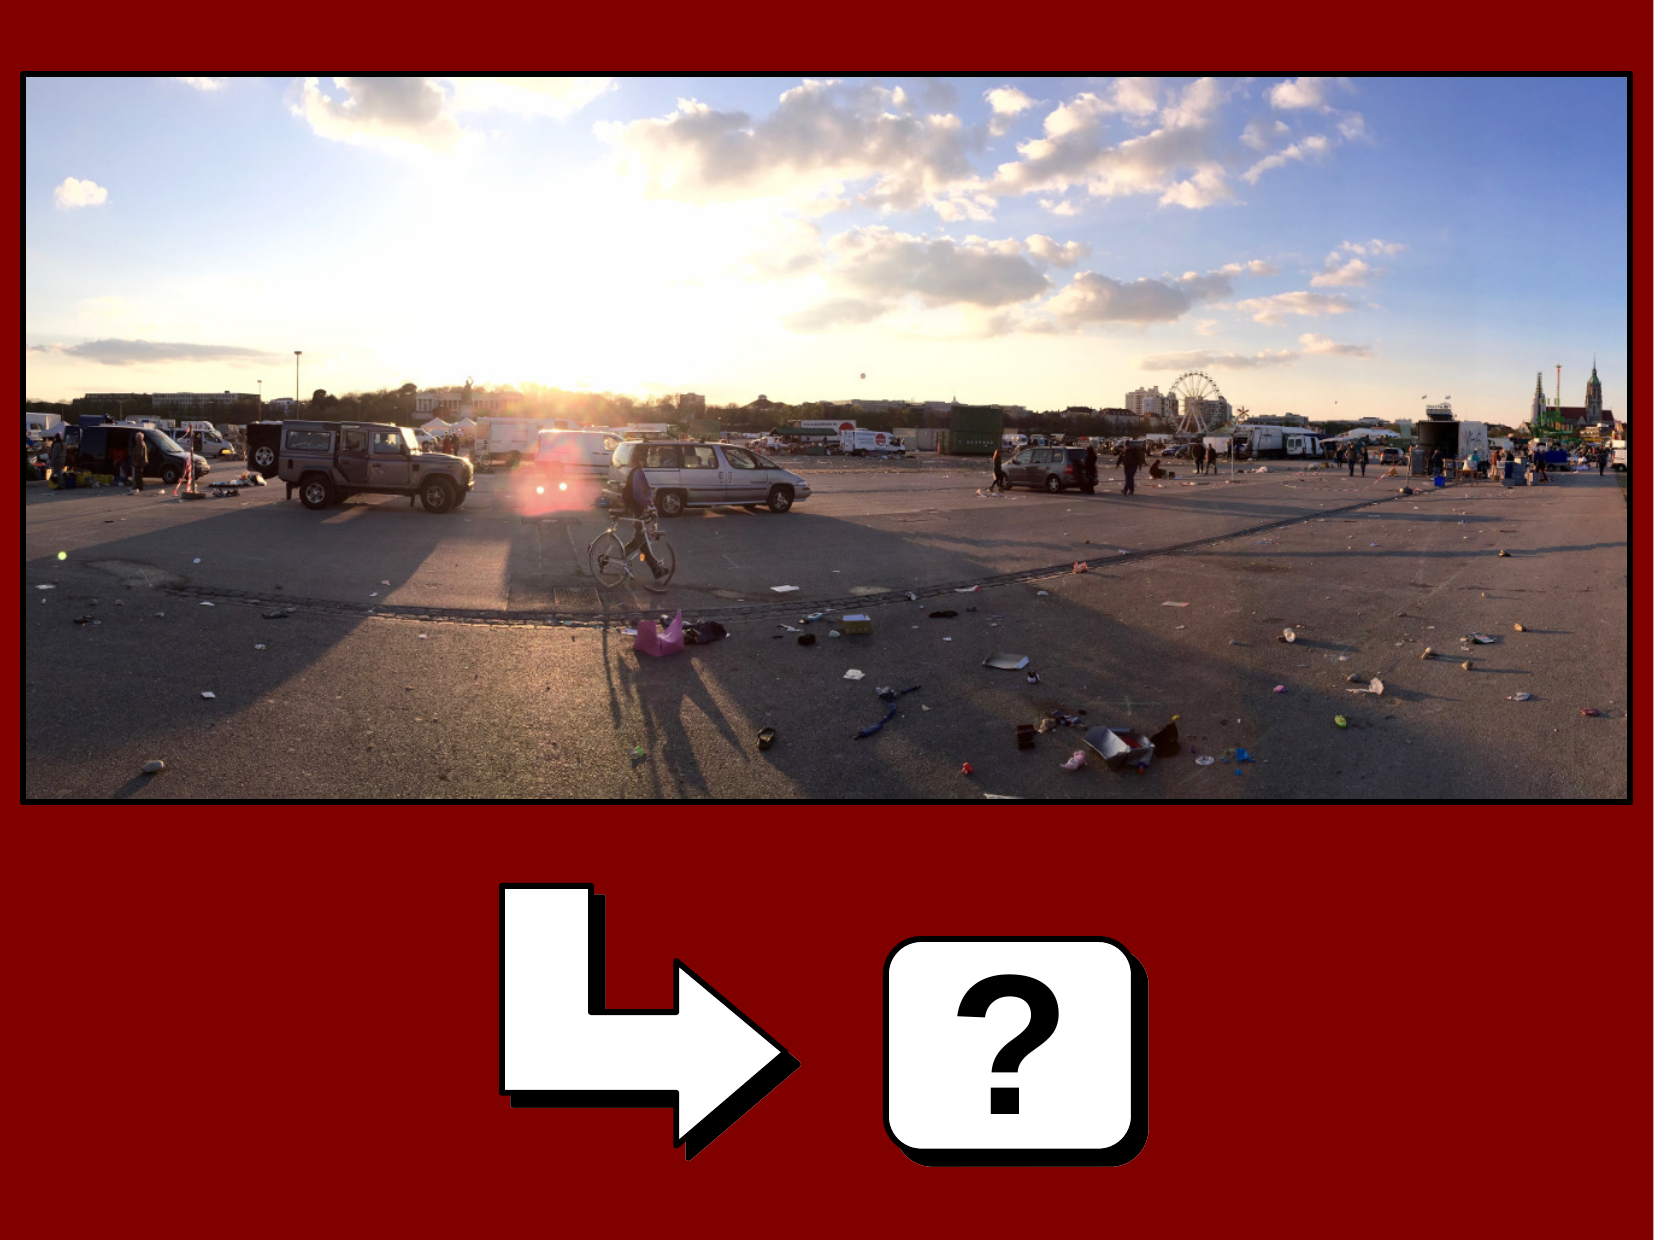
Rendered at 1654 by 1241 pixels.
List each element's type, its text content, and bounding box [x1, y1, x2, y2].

picture [26, 76, 1628, 800]
text_box [501, 885, 786, 1146]
text_box ? [885, 938, 1134, 1152]
